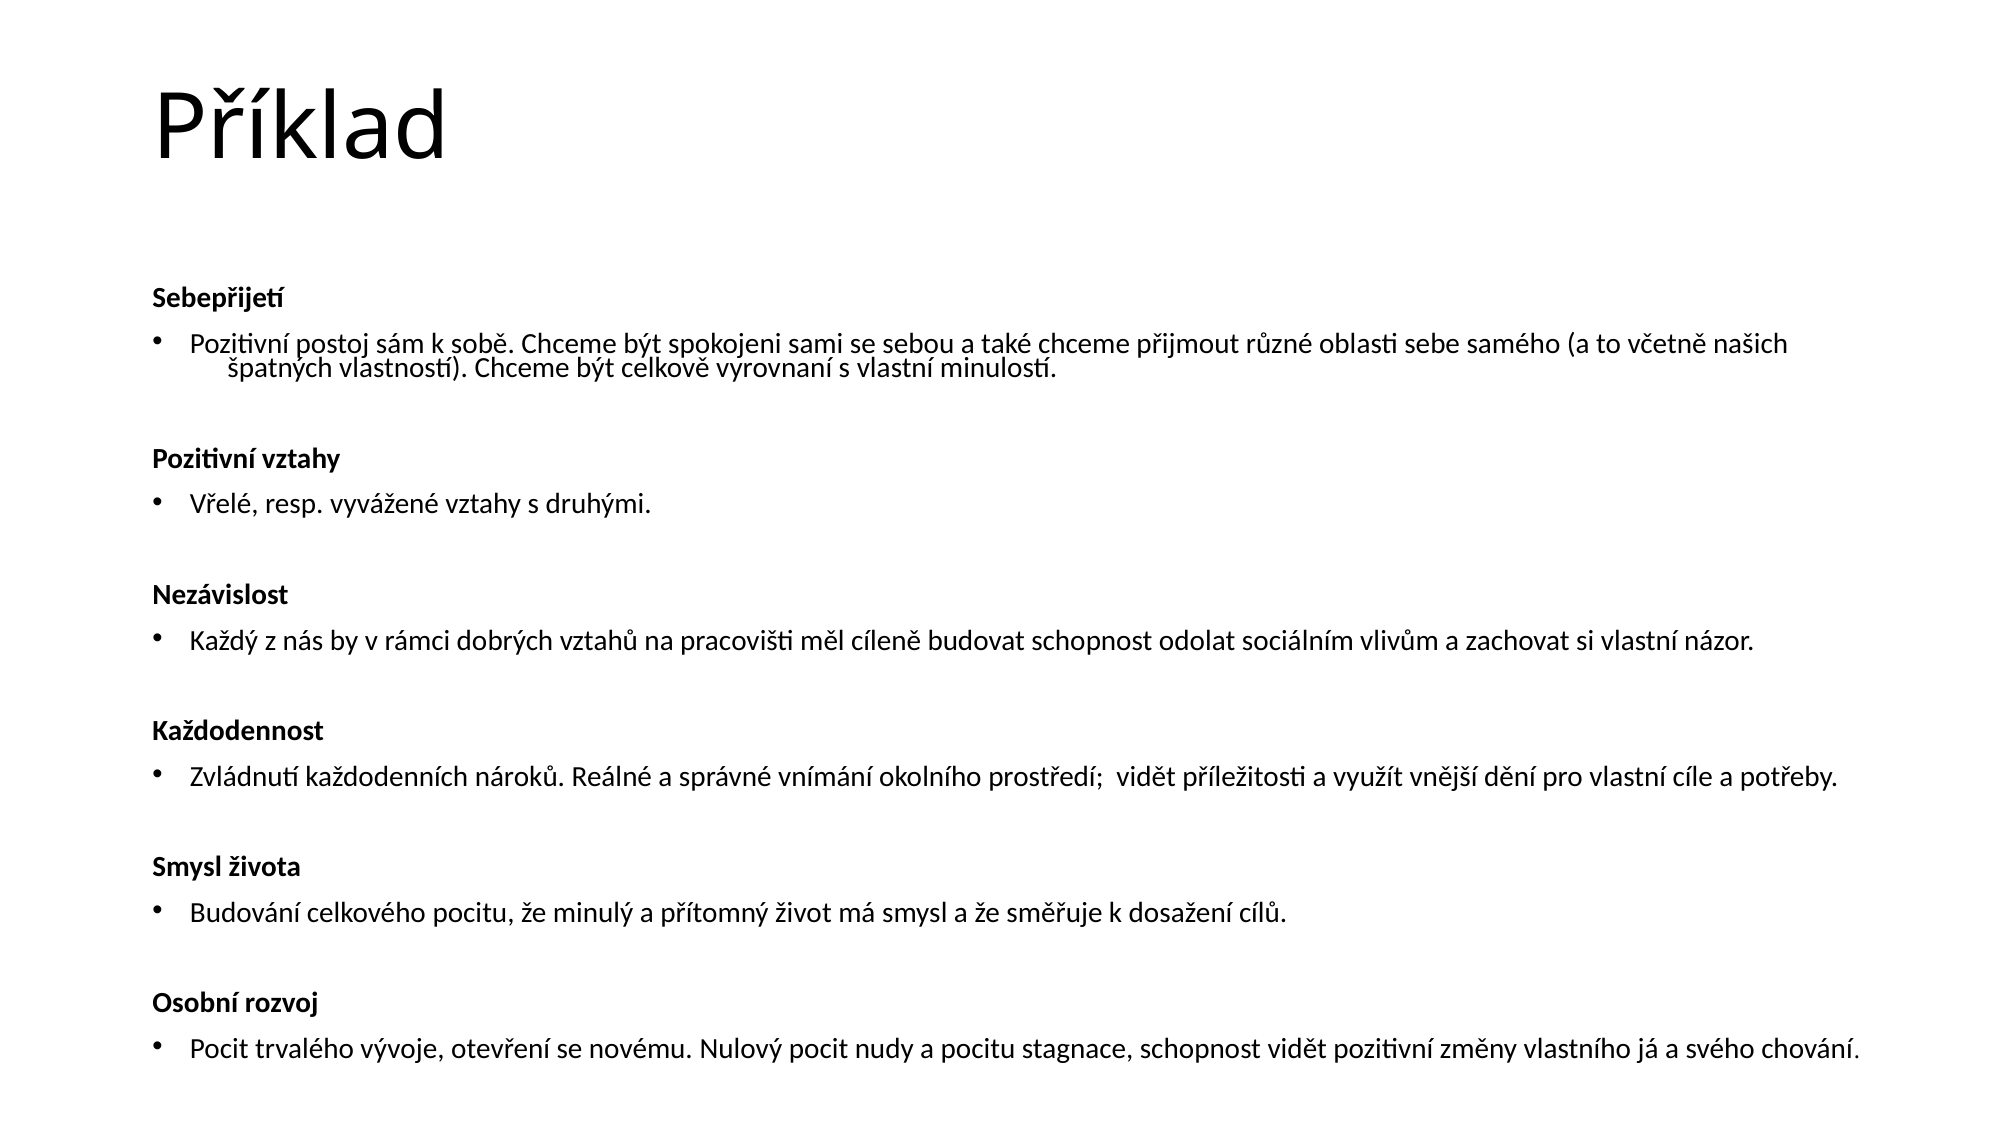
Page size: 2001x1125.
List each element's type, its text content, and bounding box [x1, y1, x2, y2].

list Sebepřijetí Pozitivní postoj sám k sobě. Chceme být spokojeni sami se sebou a také chceme přijmout různé oblasti sebe samého (a to včetně našich špatných vlastností). Chceme být celkově vyrovnaní s vlastní minulostí. Pozitivní vztahy Vřelé, resp. vyvážené vztahy s druhými. Nezávislost Každý z nás by v rámci dobrých vztahů na pracovišti měl cíleně budovat schopnost odolat sociálním vlivům a zachovat si vlastní názor. Každodennost Zvládnutí každodenních nároků. Reálné a správné vnímání okolního prostředí; vidět příležitosti a využít vnější dění pro vlastní cíle a potřeby. Smysl života Budování celkového pocitu, že minulý a přítomný život má smysl a že směřuje k dosažení cílů. Osobní rozvoj Pocit trvalého vývoje, otevření se novému. Nulový pocit nudy a pocitu stagnace, schopnost vidět pozitivní změny vlastního já a svého chování. [137, 237, 1900, 1094]
title Příklad [137, 59, 1863, 197]
